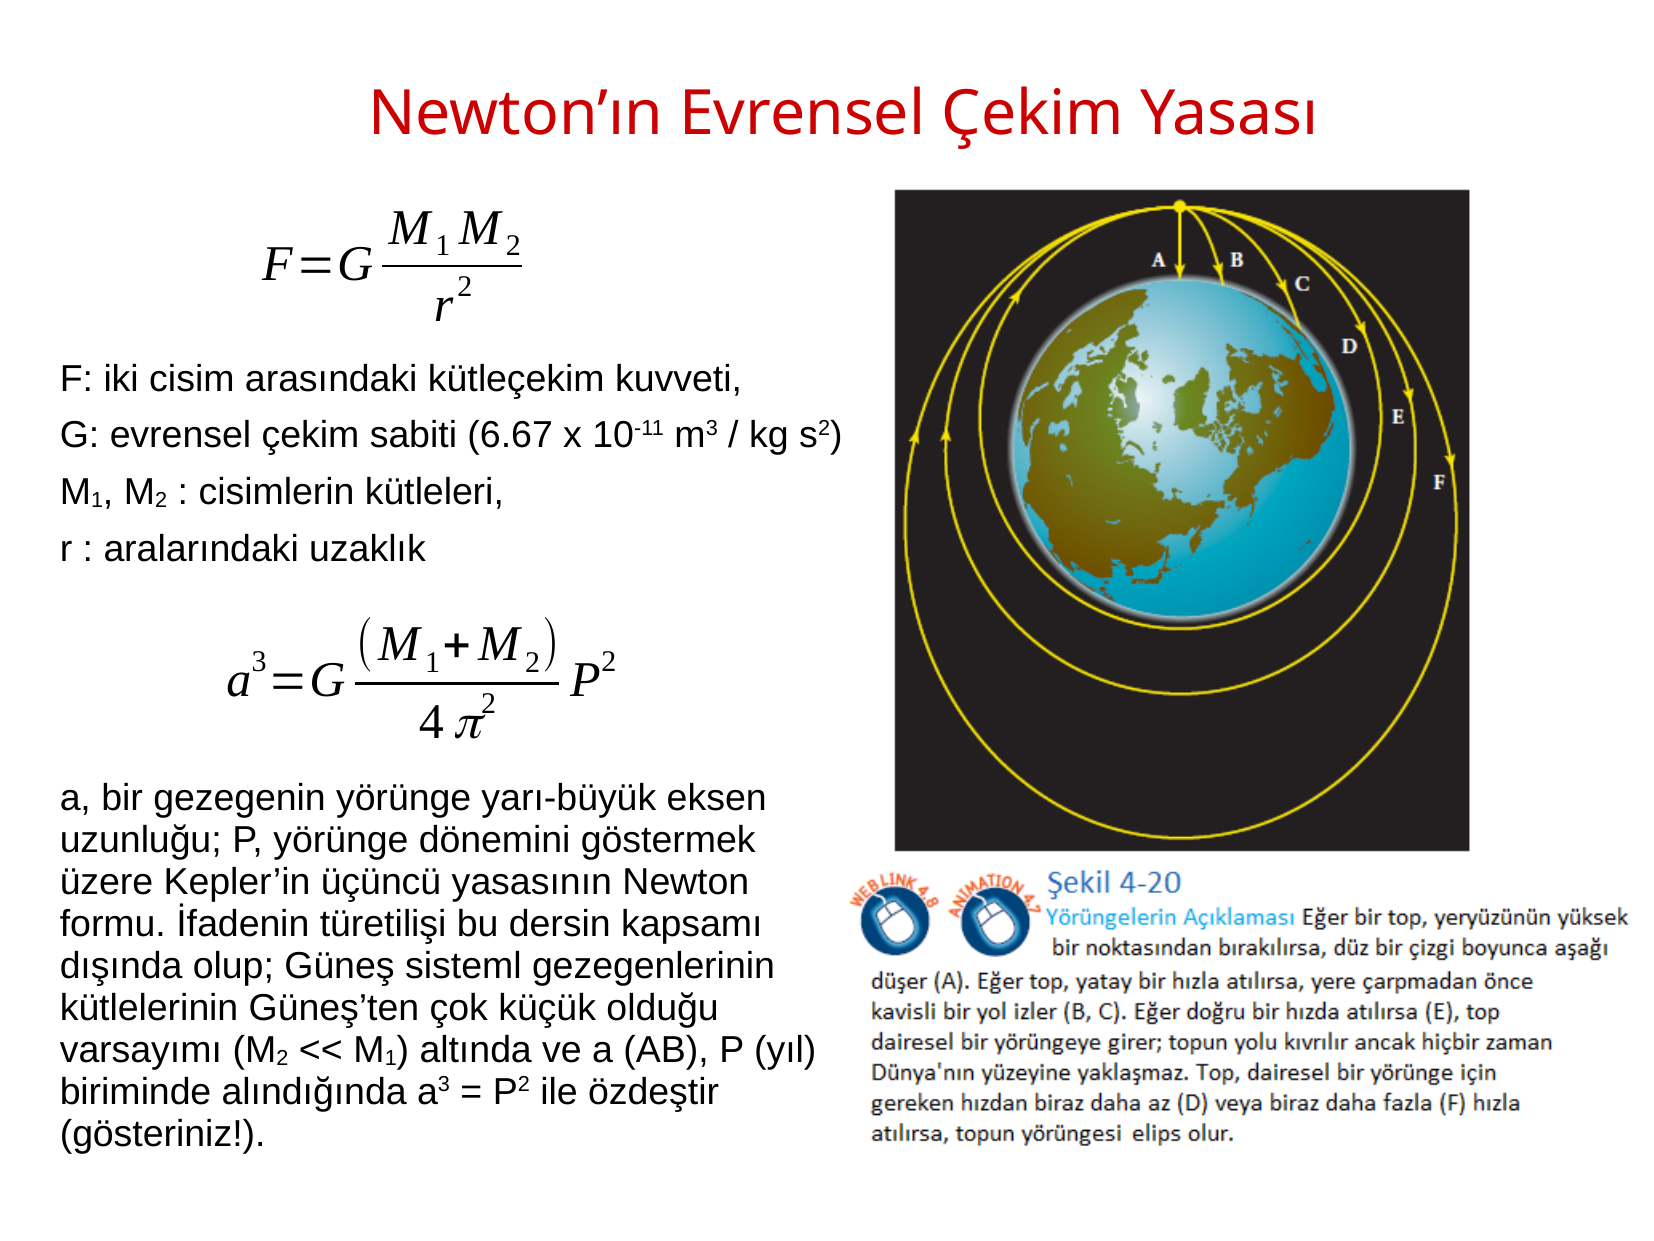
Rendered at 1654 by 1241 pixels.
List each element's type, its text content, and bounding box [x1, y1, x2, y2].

chart [225, 615, 618, 749]
picture [844, 179, 1649, 1210]
text_box F: iki cisim arasındaki kütleçekim kuvveti, G: evrensel çekim sabiti (6.67 x 10-11 m3 / kg s2), M1, M2 : cisimlerin kütleleri, r : aralarındaki uzaklık [45, 349, 844, 585]
chart [258, 199, 526, 332]
title Newton’ın Evrensel Çekim Yasası [82, 43, 1571, 176]
text_box a, bir gezegenin yörünge yarı-büyük eksen uzunluğu; P, yörünge dönemini göstermek üzere Kepler’in üçüncü yasasının Newton formu. İfadenin türetilişi bu dersin kapsamı dışında olup; Güneş sisteml gezegenlerinin kütlelerinin Güneş’ten çok küçük olduğu varsayımı (M2 << M1) altında ve a (AB), P (yıl) biriminde alındığında a3 = P2 ile özdeştir (gösteriniz!). [45, 768, 845, 1162]
